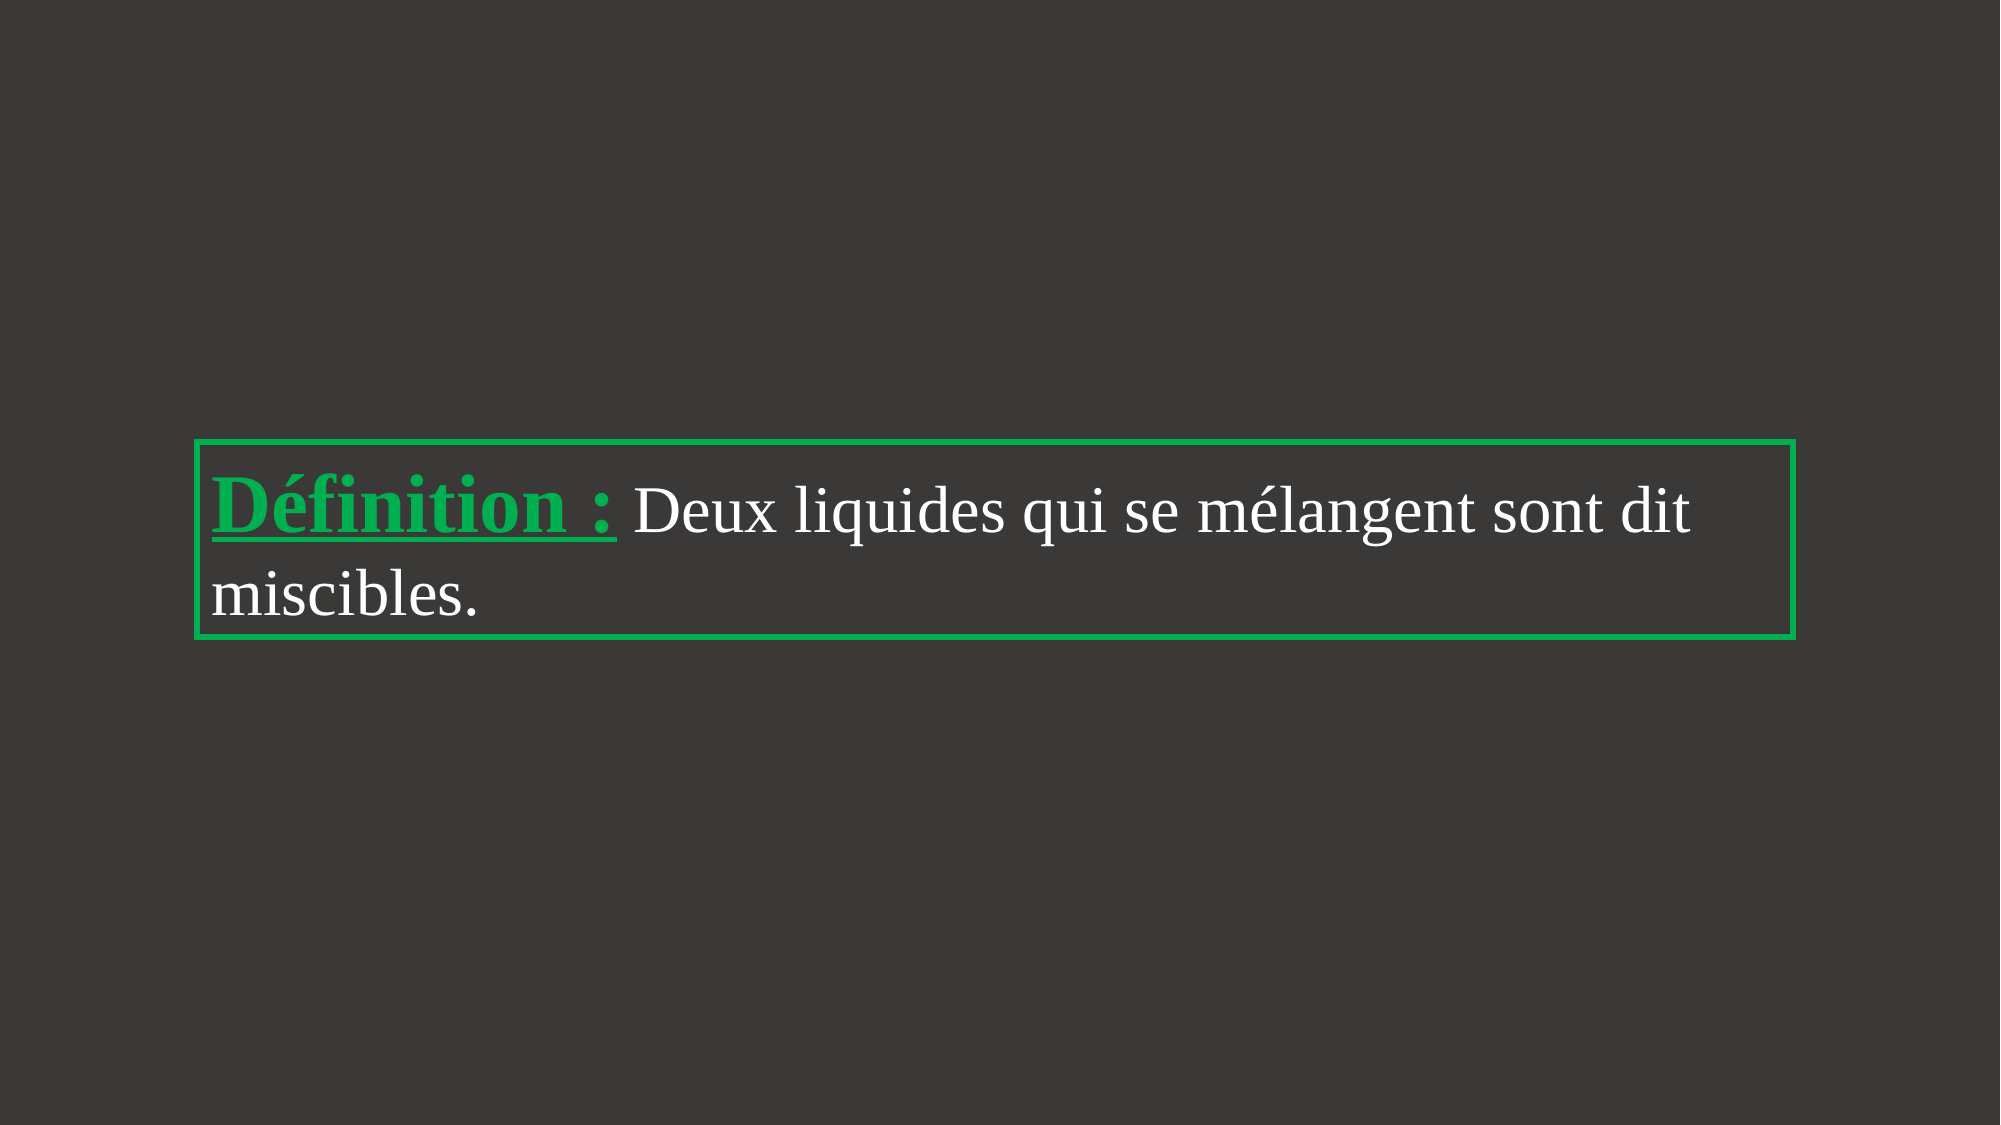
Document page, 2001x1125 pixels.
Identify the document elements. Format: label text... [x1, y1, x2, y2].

text_box Définition : Deux liquides qui se mélangent sont dit miscibles. [197, 442, 1793, 637]
